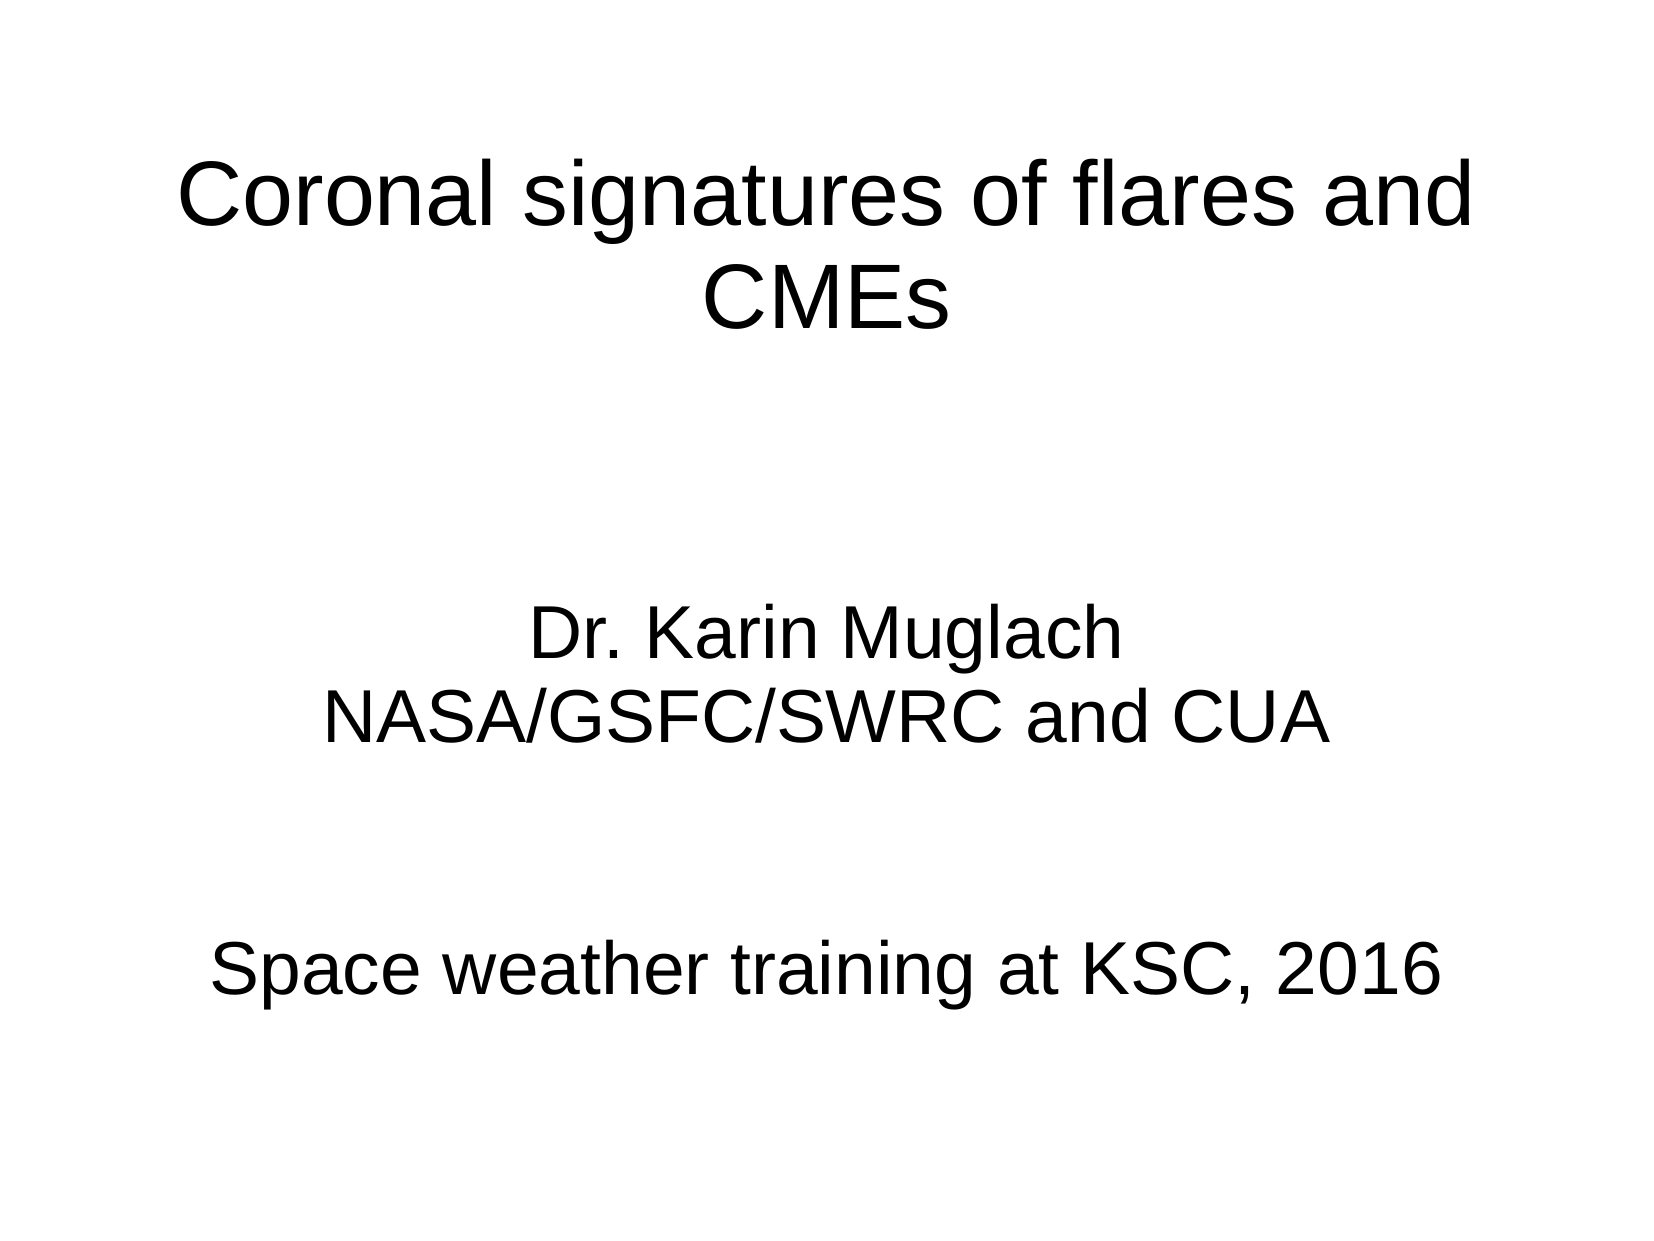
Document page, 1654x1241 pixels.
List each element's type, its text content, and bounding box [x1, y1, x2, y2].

title Coronal signatures of flares and CMEs [82, 141, 1571, 349]
title Dr. Karin Muglach NASA/GSFC/SWRC and CUA Space weather training at KSC, 2016 [82, 590, 1571, 1011]
